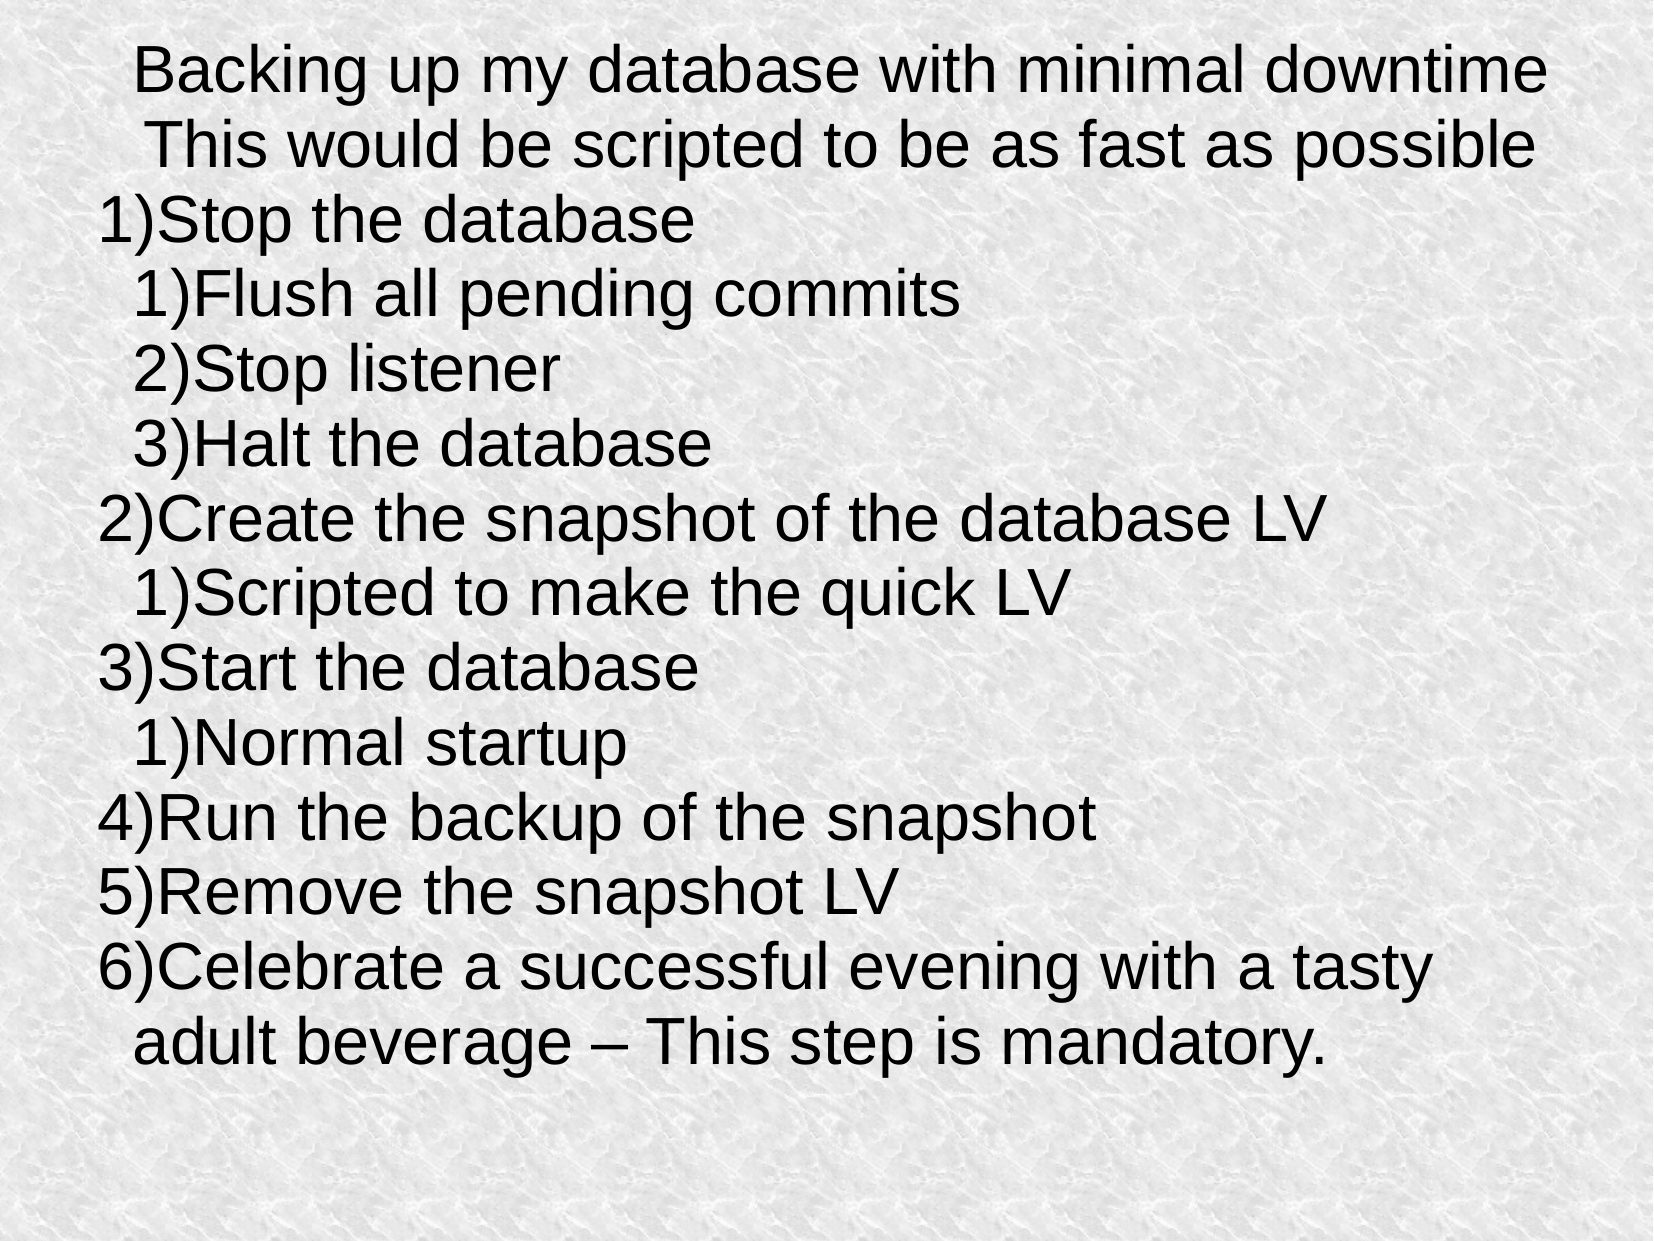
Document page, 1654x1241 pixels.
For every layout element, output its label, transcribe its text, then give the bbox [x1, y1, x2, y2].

subtitle Backing up my database with minimal downtime This would be scripted to be as fast as possible Stop the database Flush all pending commits Stop listener Halt the database Create the snapshot of the database LV Scripted to make the quick LV Start the database Normal startup Run the backup of the snapshot Remove the snapshot LV Celebrate a successful evening with a tasty adult beverage – This step is mandatory. [97, 31, 1586, 1079]
picture [0, 0, 1654, 1241]
